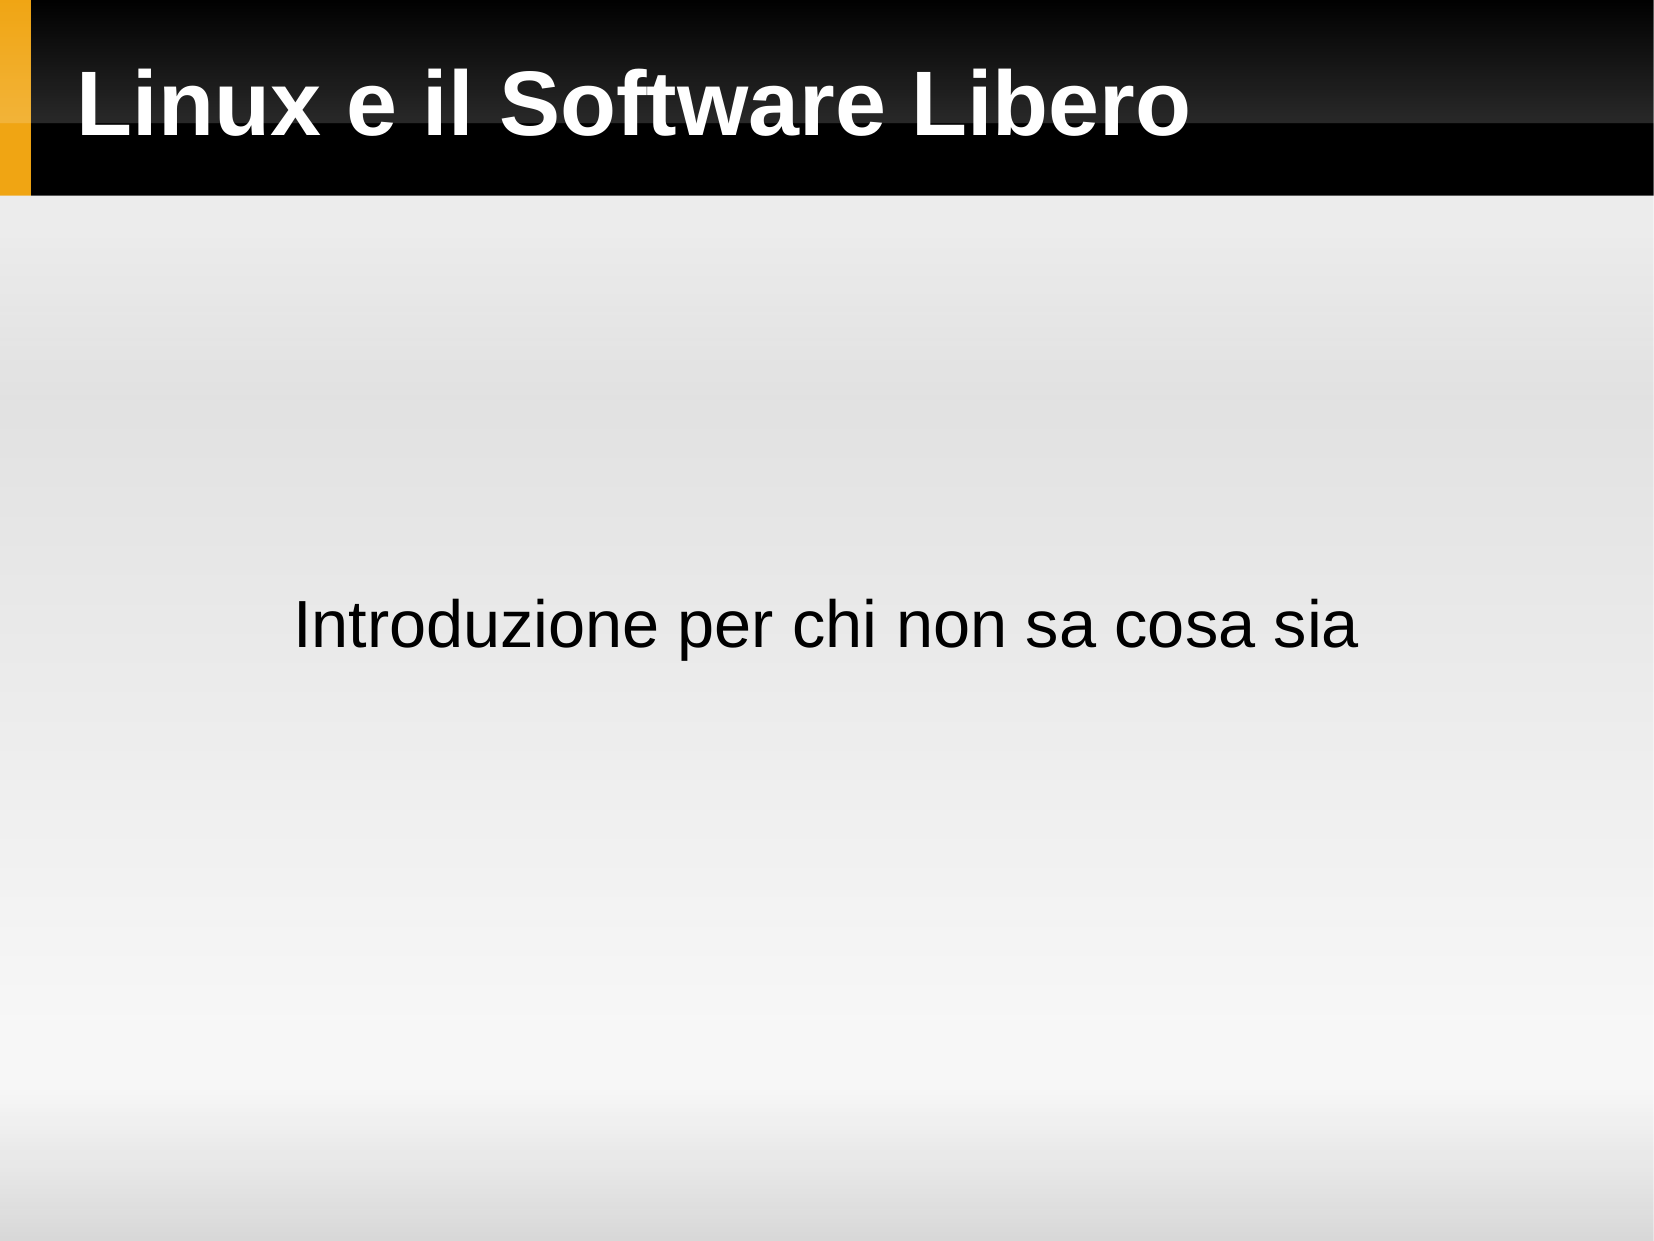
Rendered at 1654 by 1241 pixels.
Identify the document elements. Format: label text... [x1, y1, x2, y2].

subtitle Introduzione per chi non sa cosa sia [82, 290, 1571, 1109]
title Linux e il Software Libero [76, 0, 1565, 208]
picture [0, 0, 1654, 1241]
